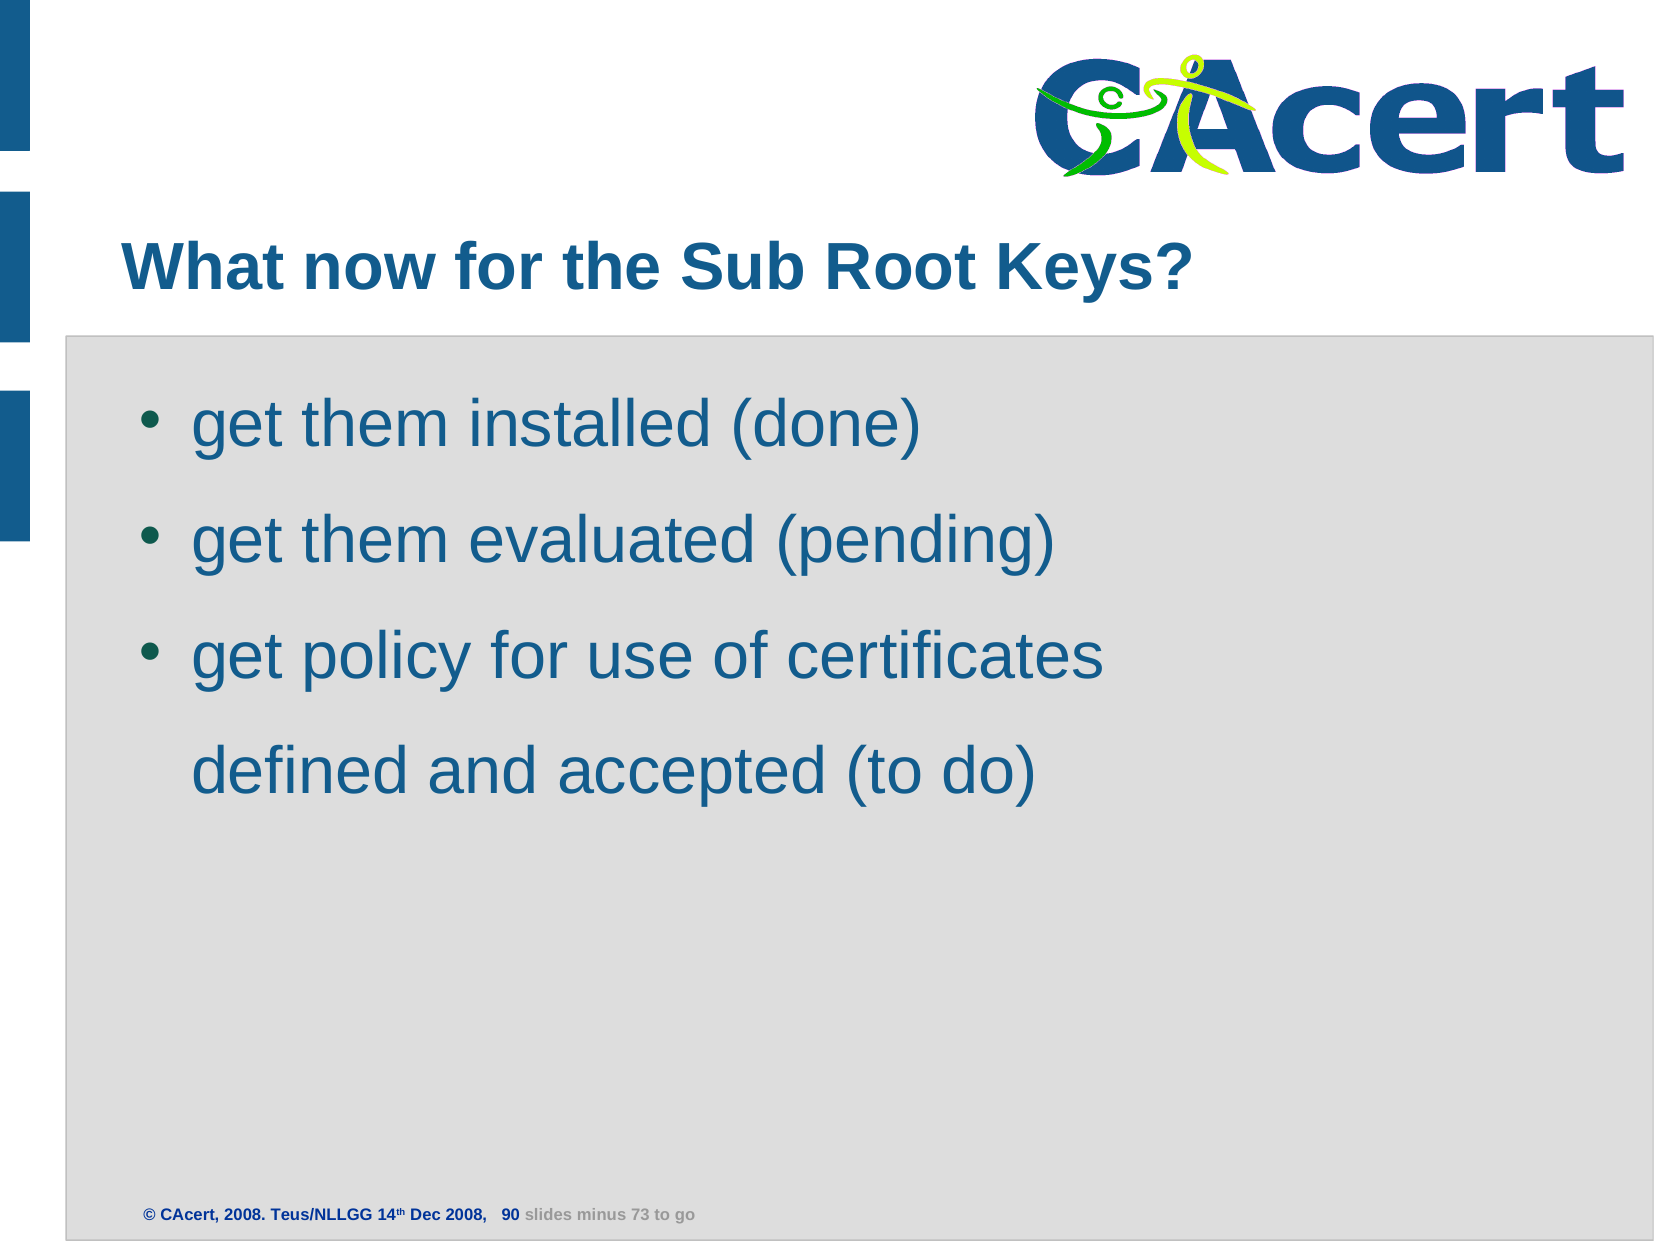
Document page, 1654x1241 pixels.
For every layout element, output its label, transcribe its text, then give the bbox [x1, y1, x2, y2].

list get them installed (done) get them evaluated (pending) get policy for use of certificates defined and accepted (to do) [121, 344, 1594, 1238]
picture [1033, 53, 1625, 178]
title What now for the Sub Root Keys? [121, 170, 1533, 323]
